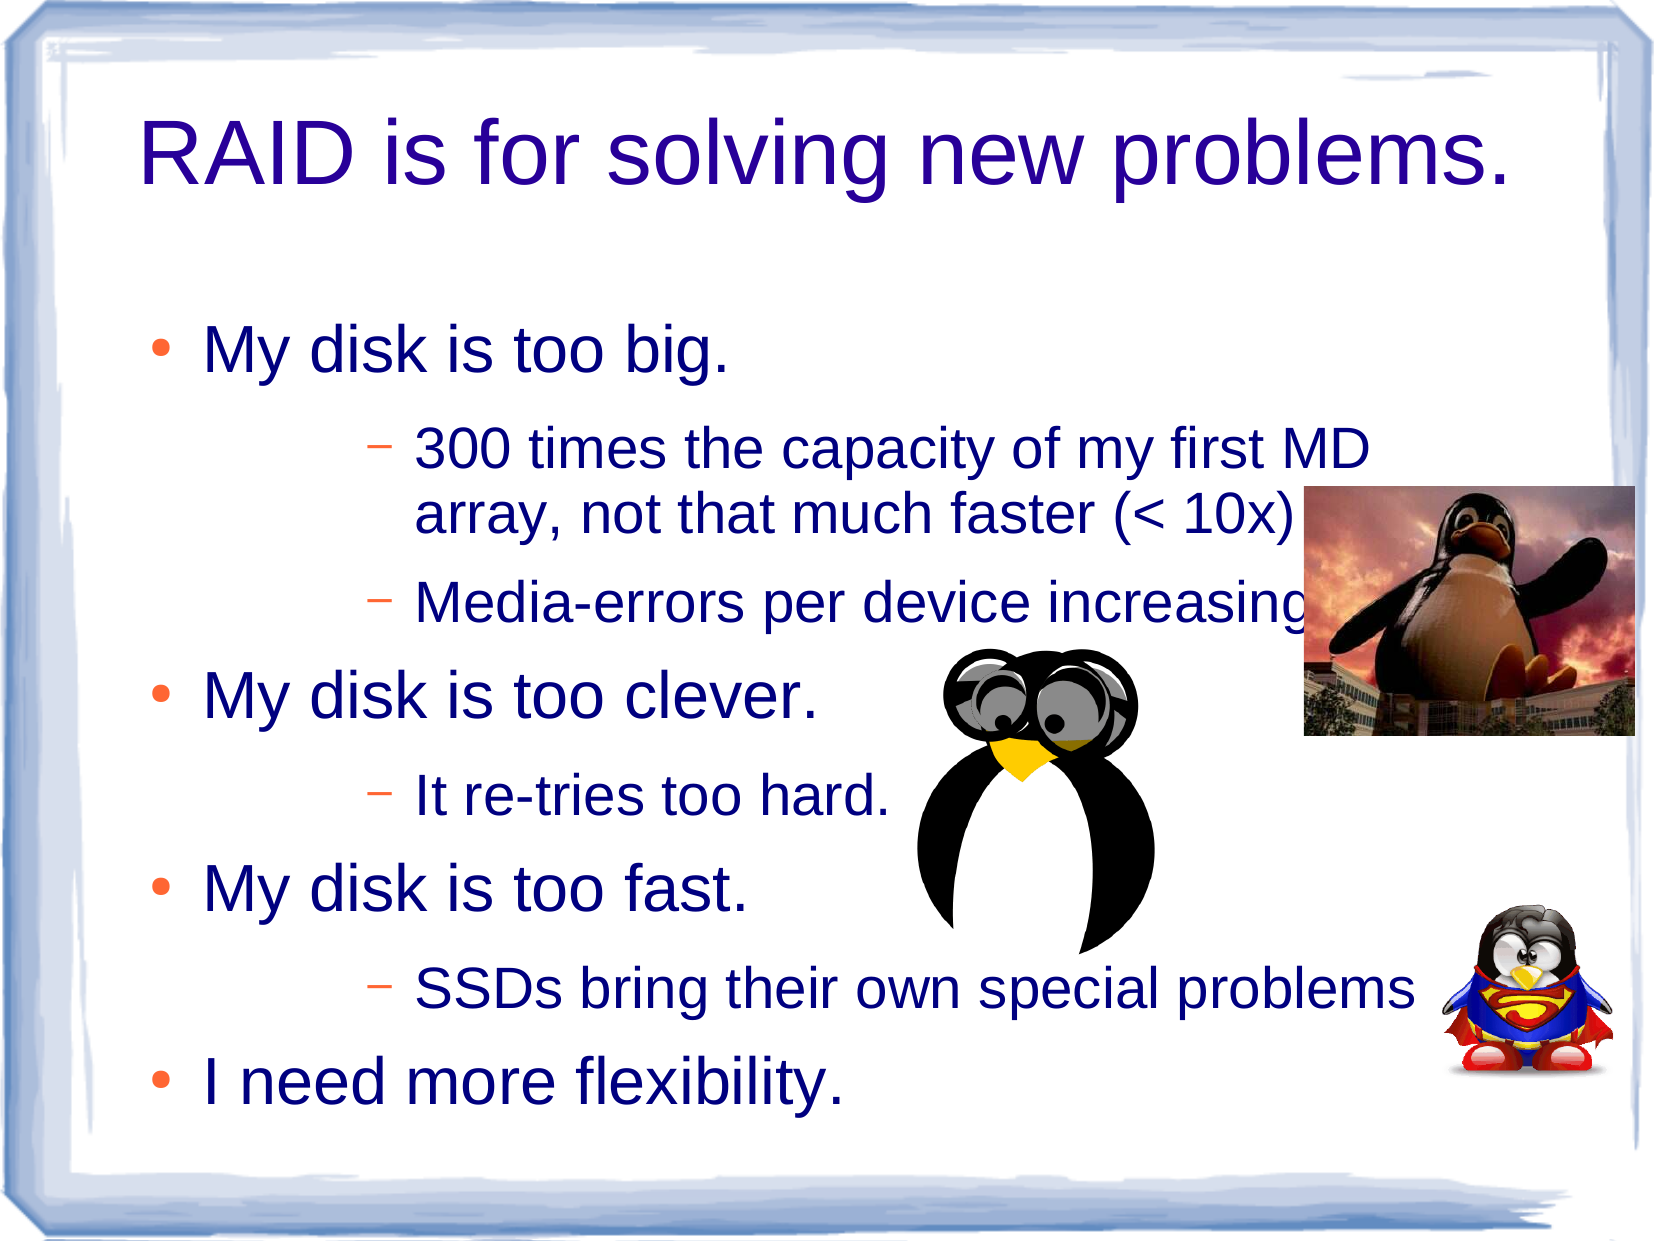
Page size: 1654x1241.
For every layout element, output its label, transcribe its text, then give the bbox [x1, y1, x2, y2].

list My disk is too big. 300 times the capacity of my first MD array, not that much faster (< 10x) Media-errors per device increasing My disk is too clever. It re-tries too hard. My disk is too fast. SSDs bring their own special problems I need more flexibility. [131, 311, 1523, 1119]
picture [0, 0, 1654, 1241]
title RAID is for solving new problems. [82, 49, 1571, 257]
